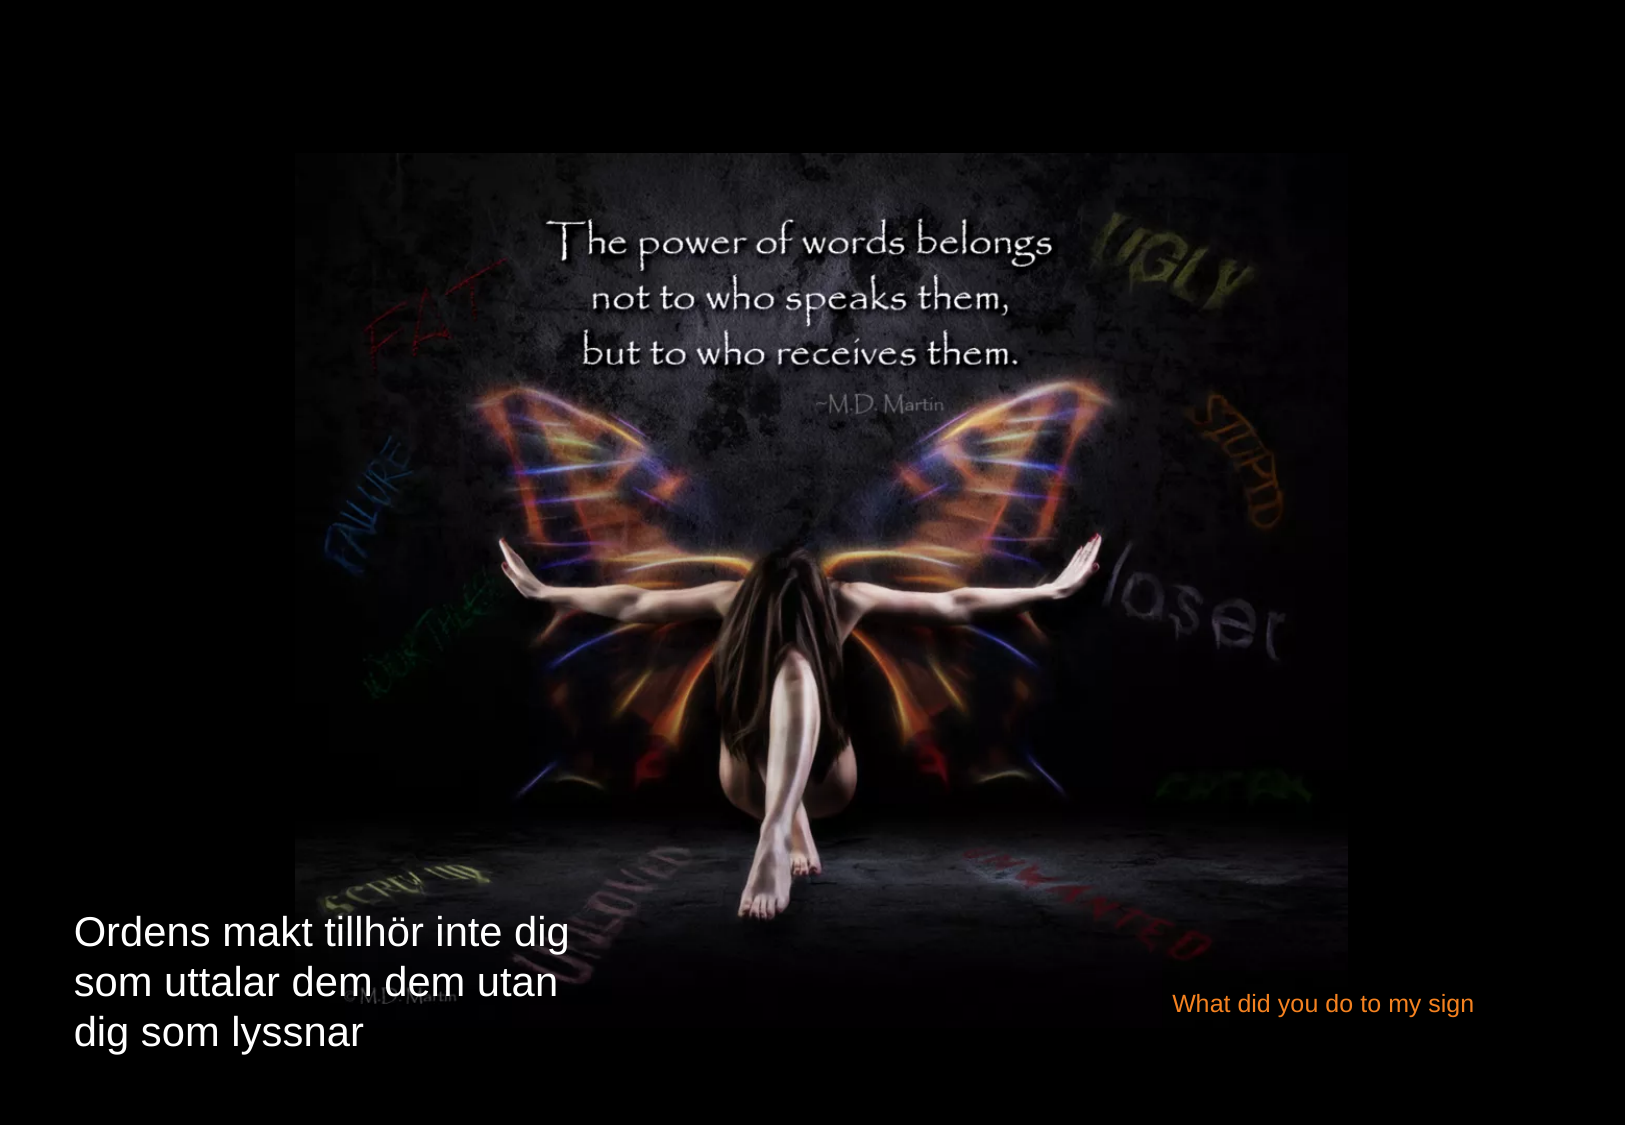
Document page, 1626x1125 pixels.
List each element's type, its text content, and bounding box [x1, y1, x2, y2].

text_box Ordens makt tillhör inte dig som uttalar dem dem utan dig som lyssnar [59, 897, 591, 1063]
text_box What did you do to my sign [1157, 980, 1511, 1041]
picture [295, 153, 1348, 1028]
